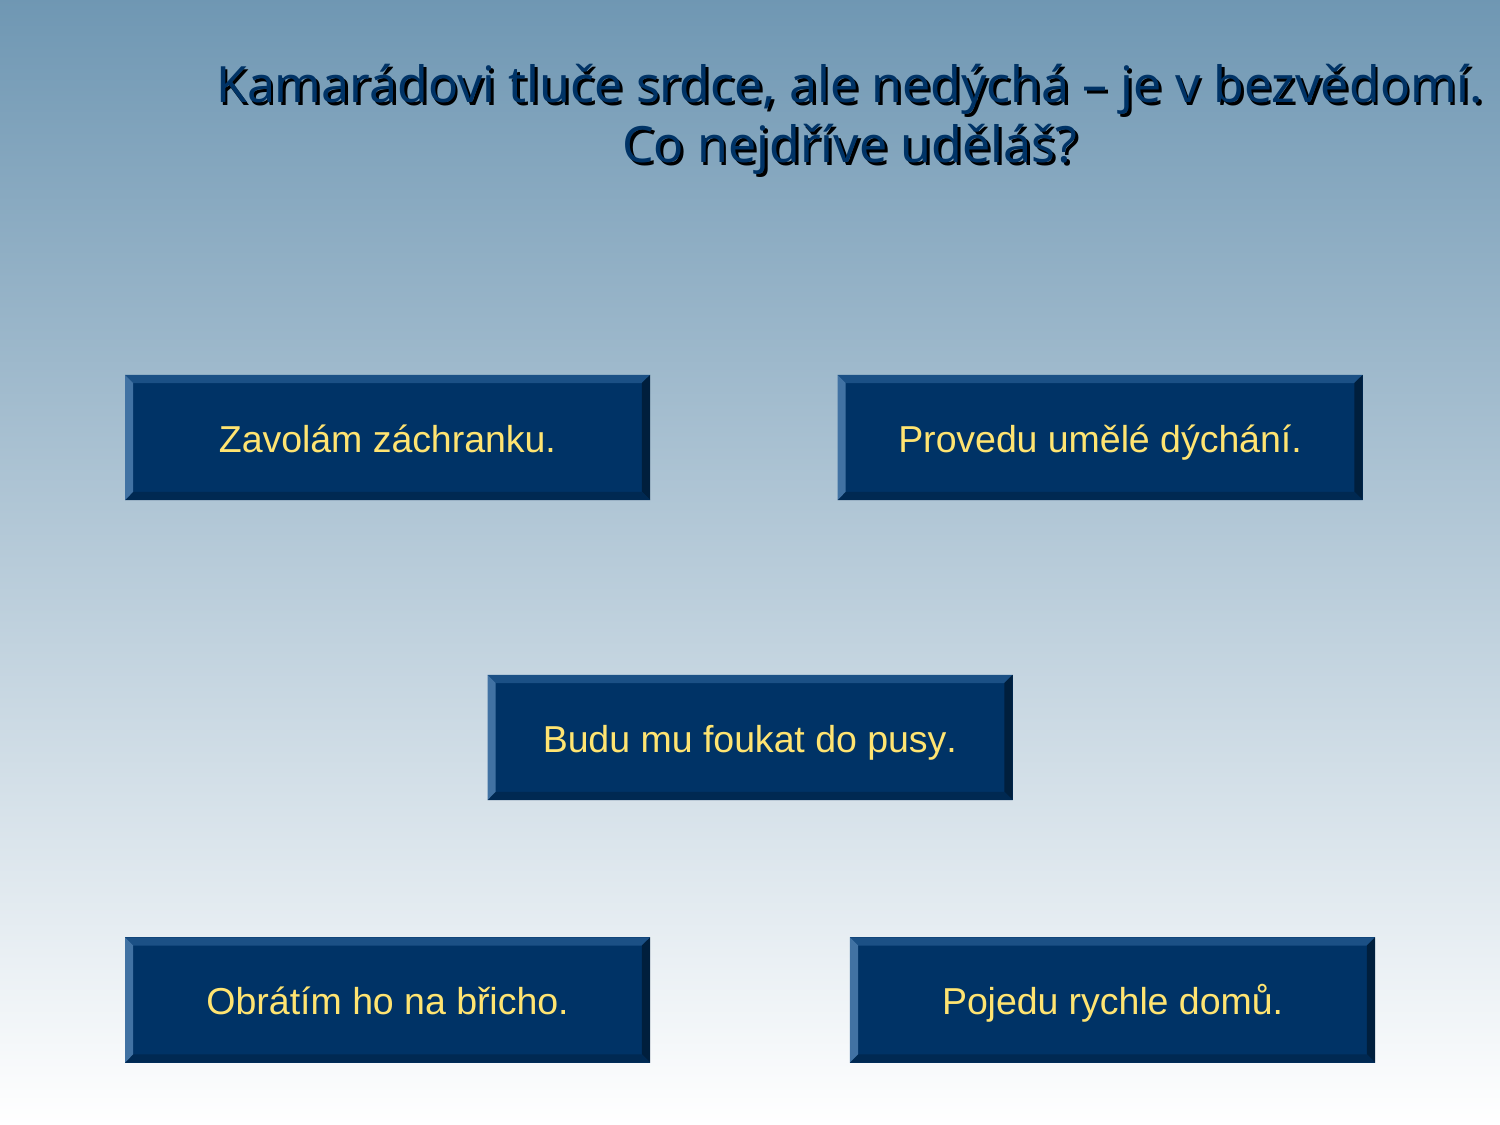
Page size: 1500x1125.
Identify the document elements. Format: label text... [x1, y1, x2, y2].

list Nepřipisuj si žádný bod. Správná odpověď byla: Místo pozvolna ohřívat. [126, 374, 650, 384]
list Připiš si 1 bod. [488, 674, 1012, 684]
text_box POKRAČOVAT [126, 937, 649, 946]
text_box Budu mu foukat do pusy. [496, 684, 1004, 791]
text_box Zavolám záchranku. [134, 384, 641, 491]
title Kamarádovi tluče srdce, ale nedýchá – je v bezvědomí. Co nejdříve uděláš? [199, 24, 1500, 201]
text_box DALŠÍ OTÁZKA [851, 937, 1374, 946]
text_box Obrátím ho na břicho. [134, 946, 641, 1054]
title SPRÁVNĚ! [838, 374, 1362, 384]
text_box Provedu umělé dýchání. [846, 384, 1354, 491]
text_box Pojedu rychle domů. [859, 946, 1366, 1054]
